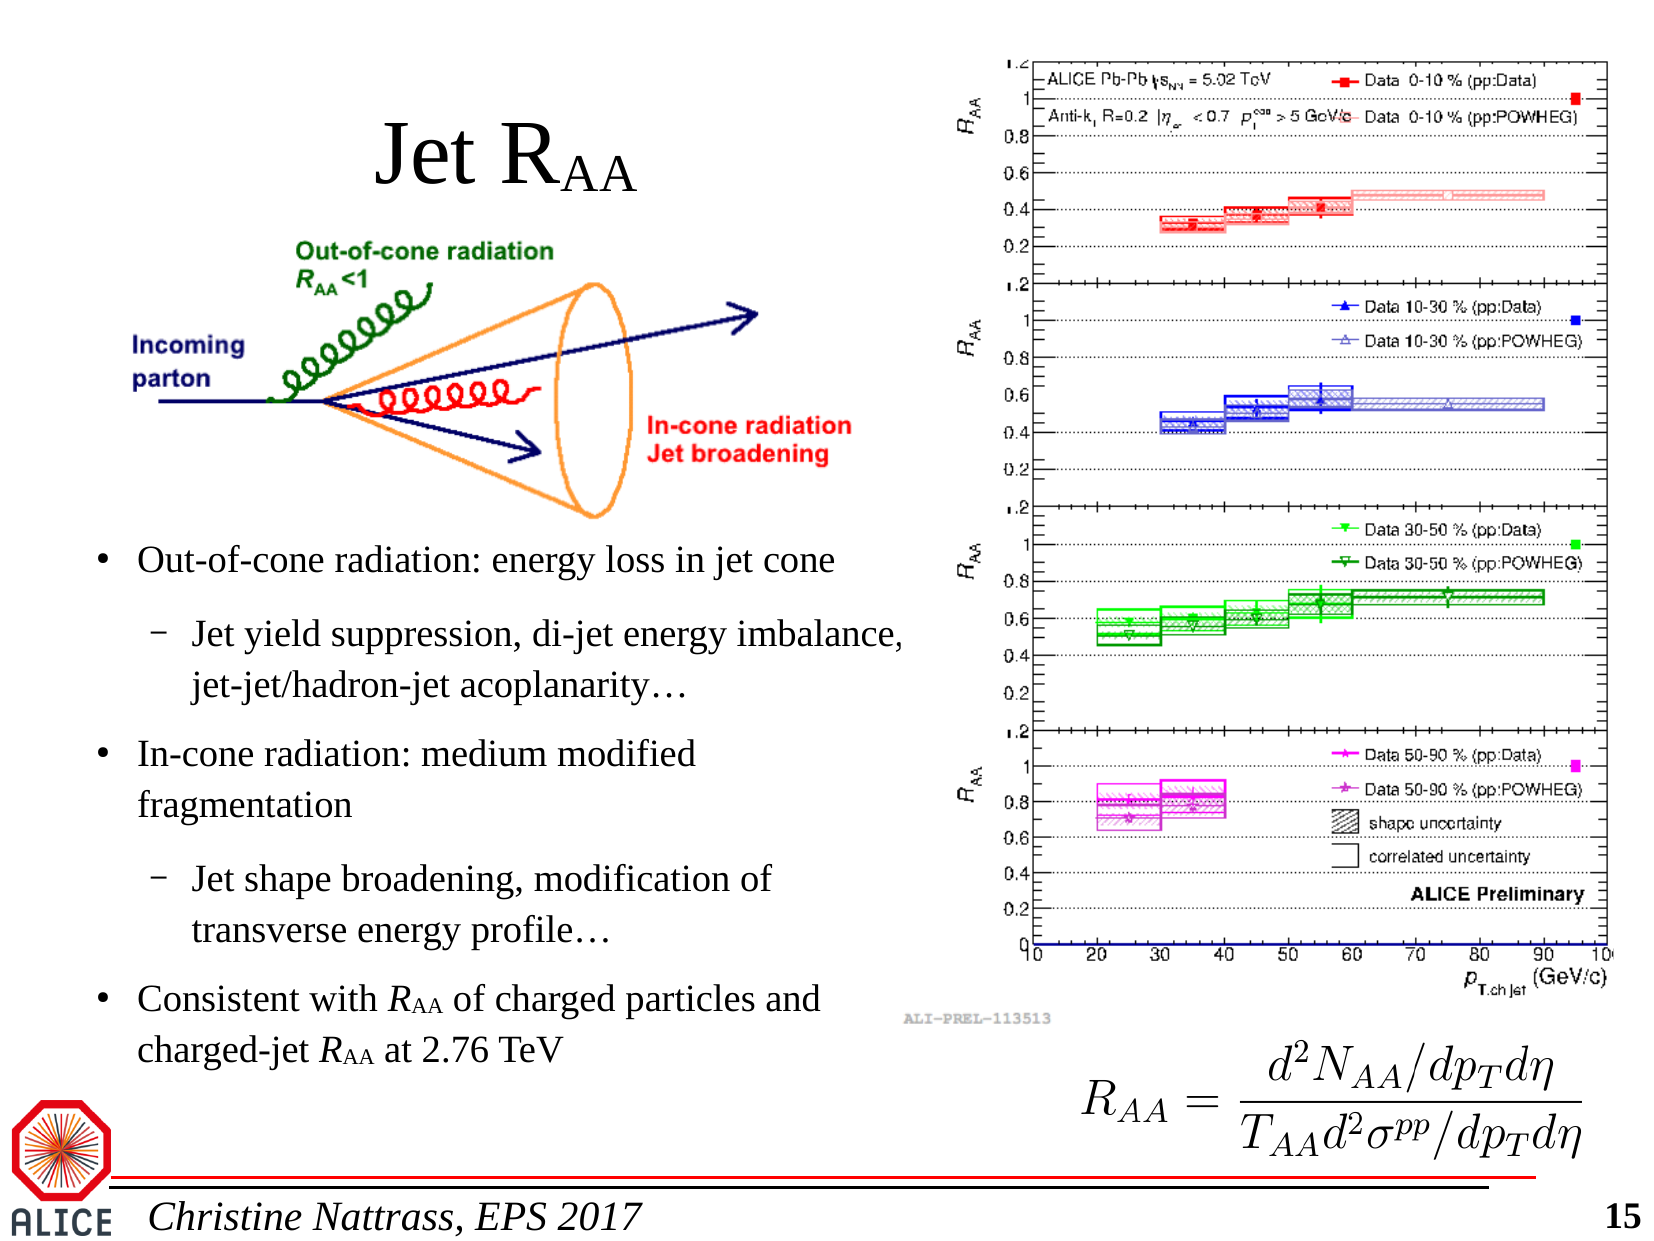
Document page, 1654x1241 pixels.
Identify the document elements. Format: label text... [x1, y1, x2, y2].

picture [11, 1100, 111, 1236]
title Jet RAA [82, 49, 930, 257]
picture [118, 238, 857, 523]
list Out-of-cone radiation: energy loss in jet cone Jet yield suppression, di-jet energy imbalance, jet-jet/hadron-jet acoplanarity… In-cone radiation: medium modified fragmentation Jet shape broadening, modification of transverse energy profile… Consistent with RAA of charged particles and charged-jet RAA at 2.76 TeV [82, 530, 915, 1075]
picture [900, 51, 1614, 1028]
picture [1081, 1039, 1582, 1160]
